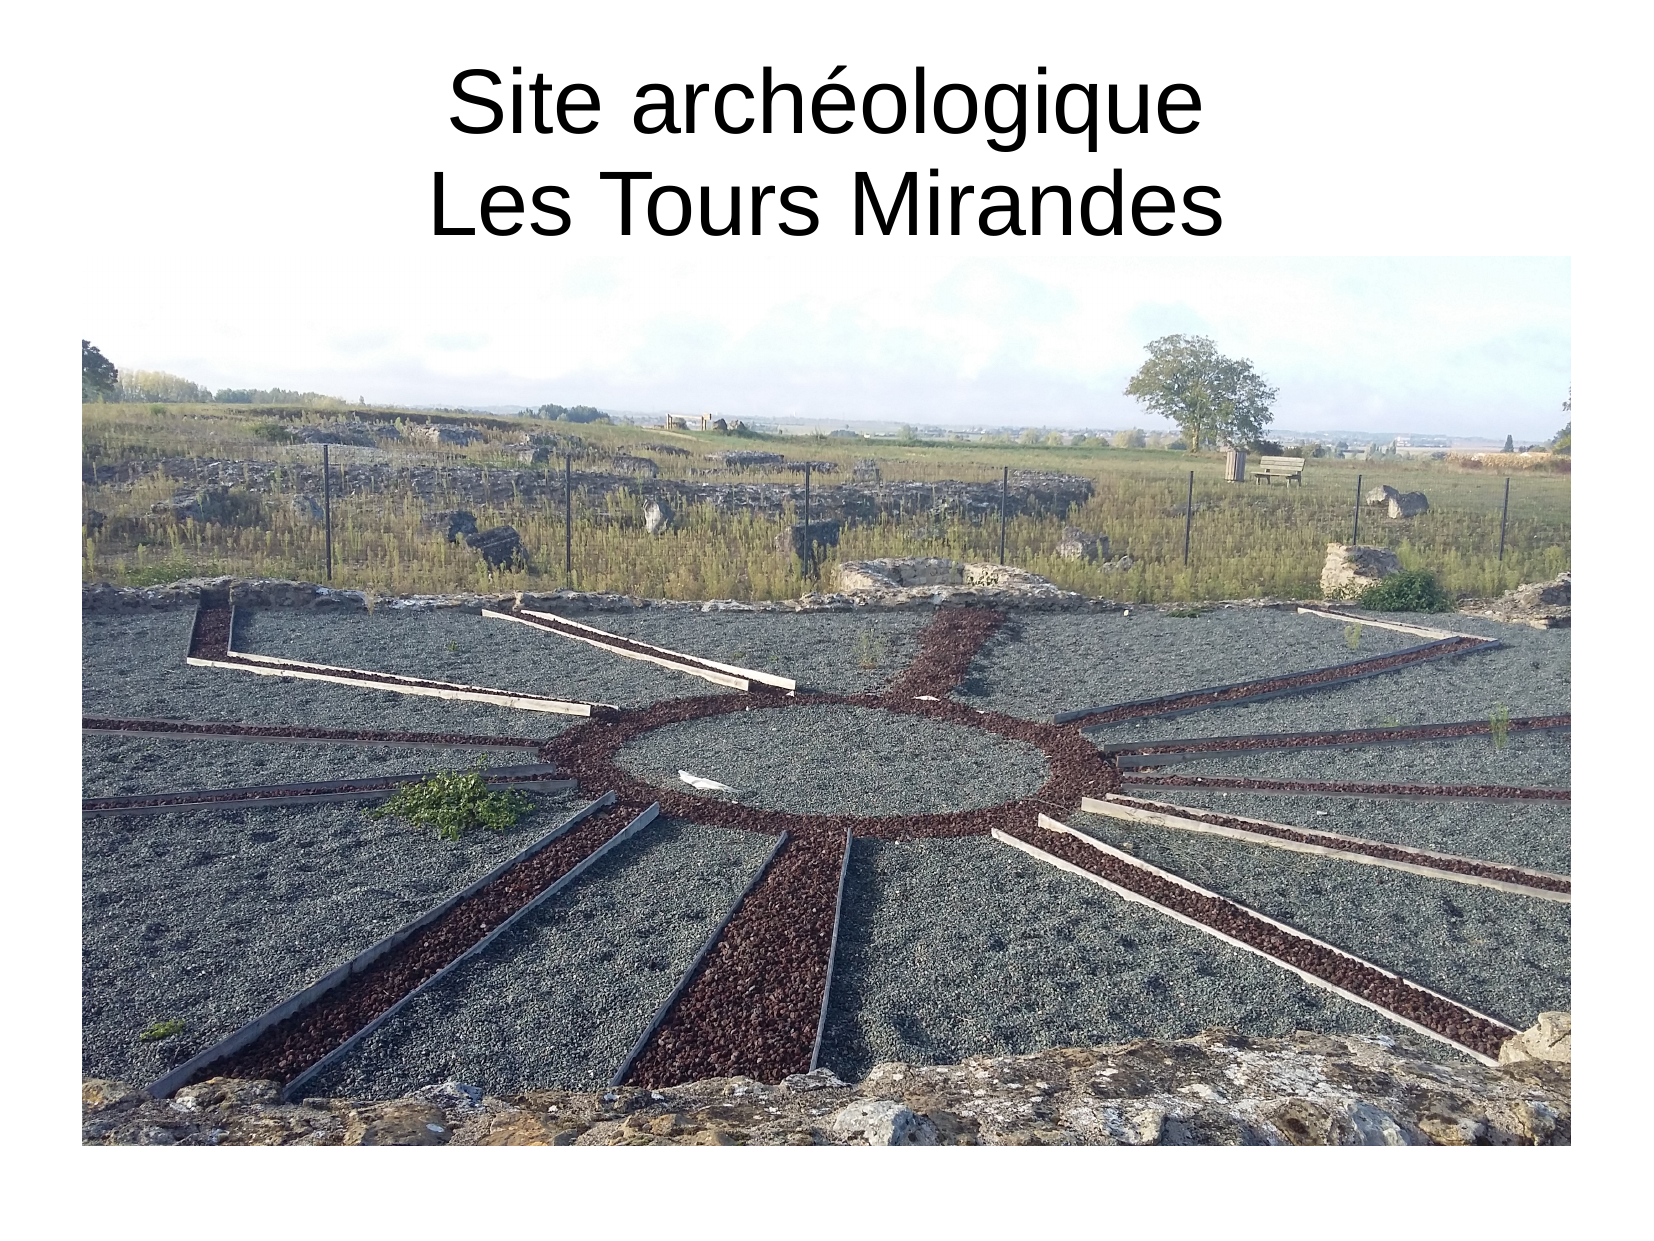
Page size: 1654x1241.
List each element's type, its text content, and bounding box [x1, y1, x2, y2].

picture [82, 256, 1571, 1146]
title Site archéologique Les Tours Mirandes [82, 49, 1571, 256]
